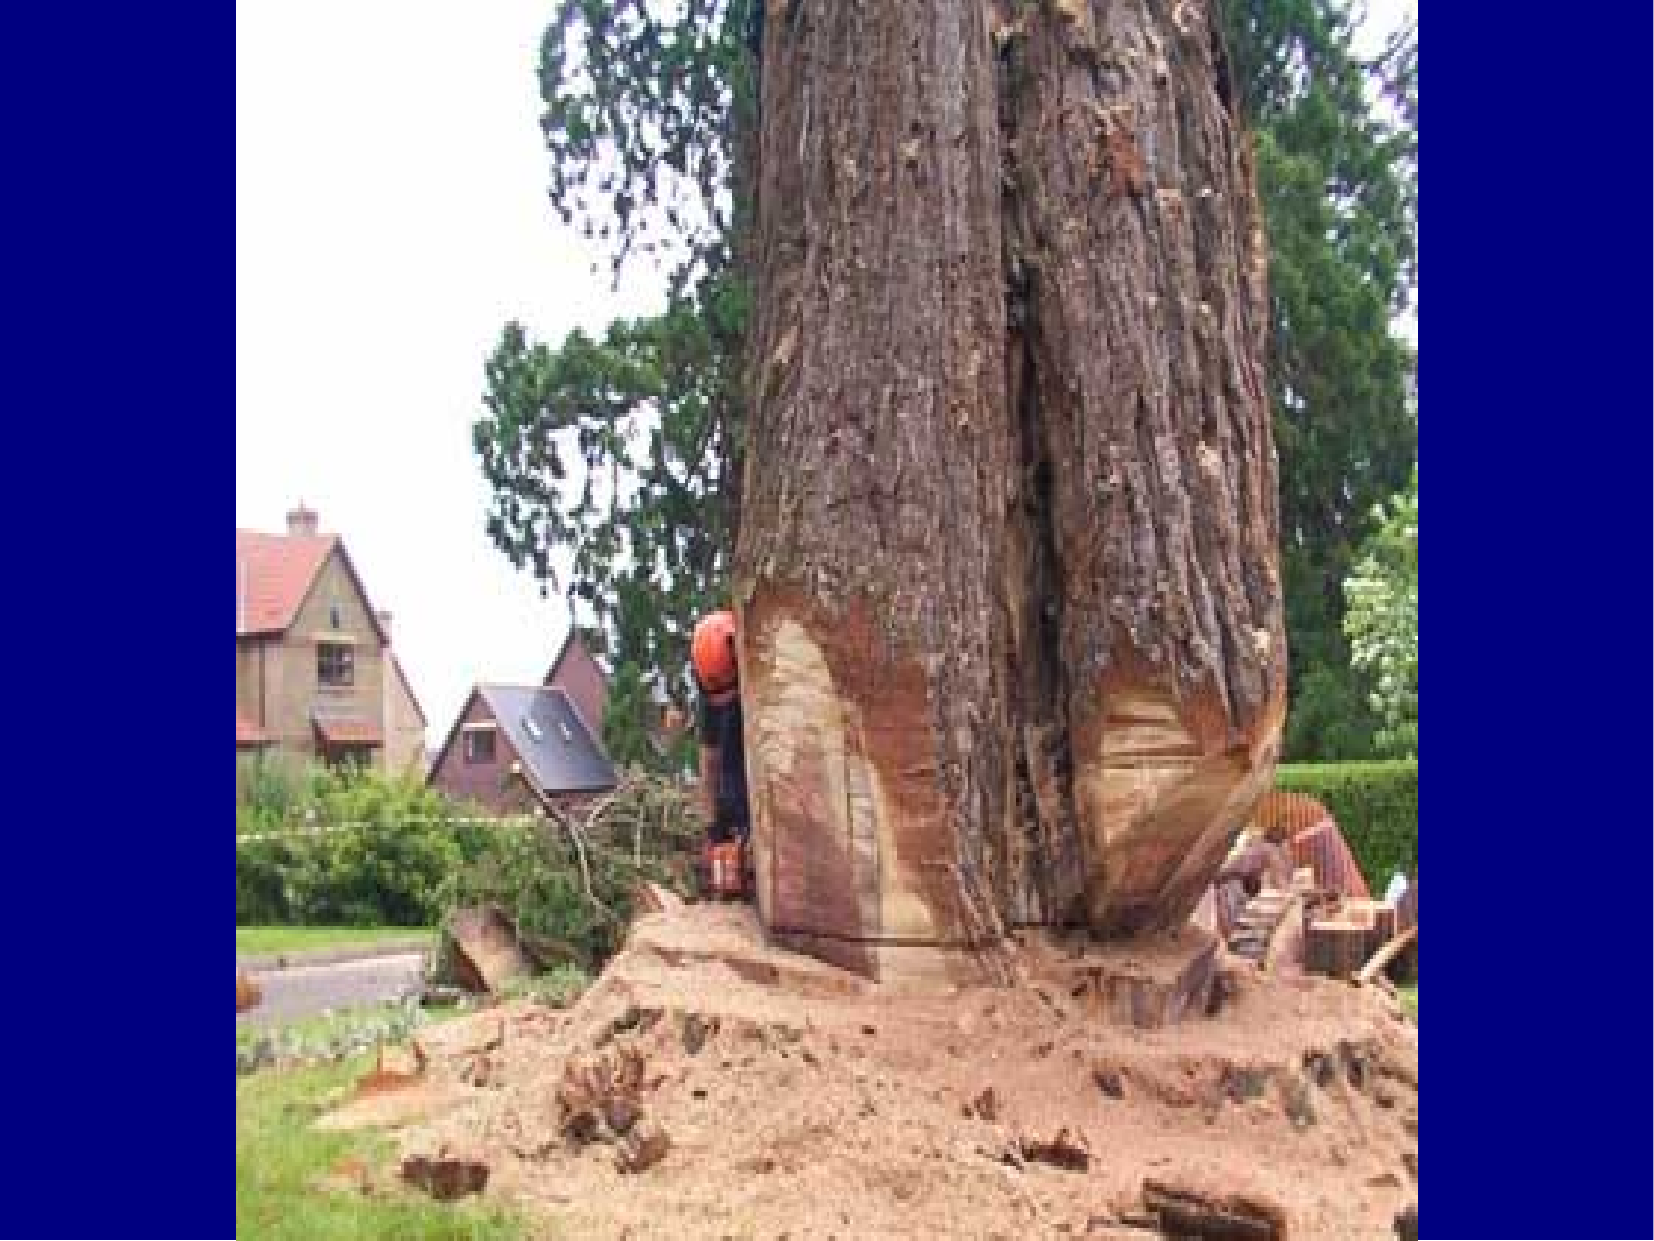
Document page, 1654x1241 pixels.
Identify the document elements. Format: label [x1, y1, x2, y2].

picture [236, 0, 1418, 1241]
